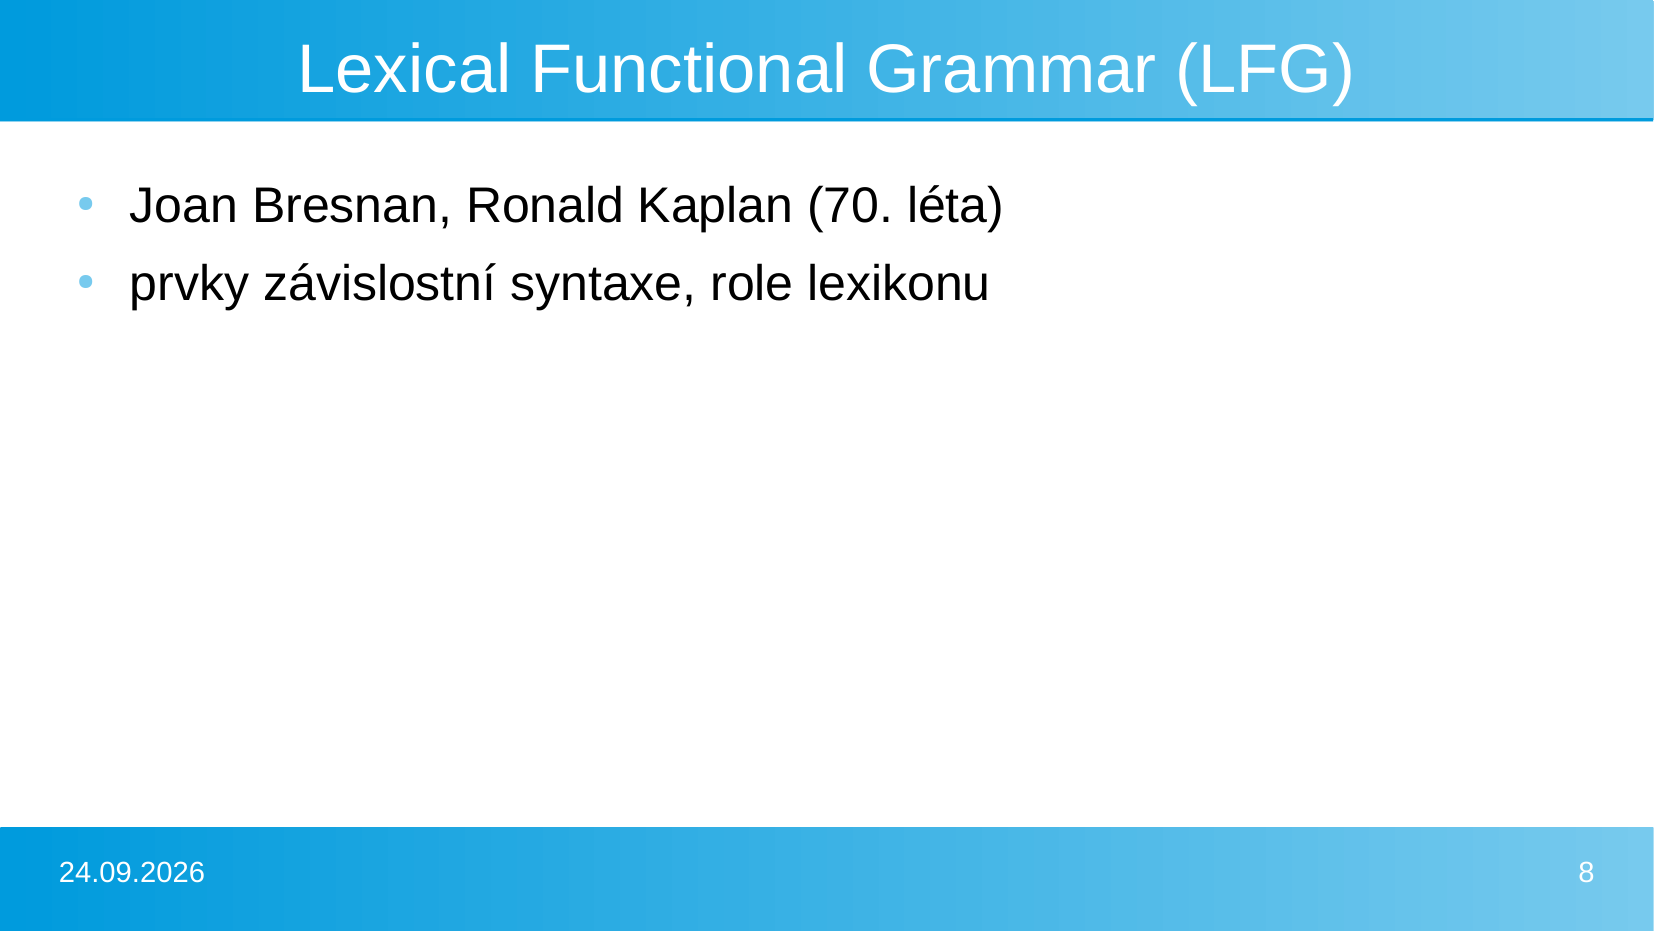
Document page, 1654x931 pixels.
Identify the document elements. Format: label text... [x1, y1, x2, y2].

list Joan Bresnan, Ronald Kaplan (70. léta) prvky závislostní syntaxe, role lexikonu [59, 177, 1595, 768]
title Lexical Functional Grammar (LFG) [59, 29, 1595, 108]
